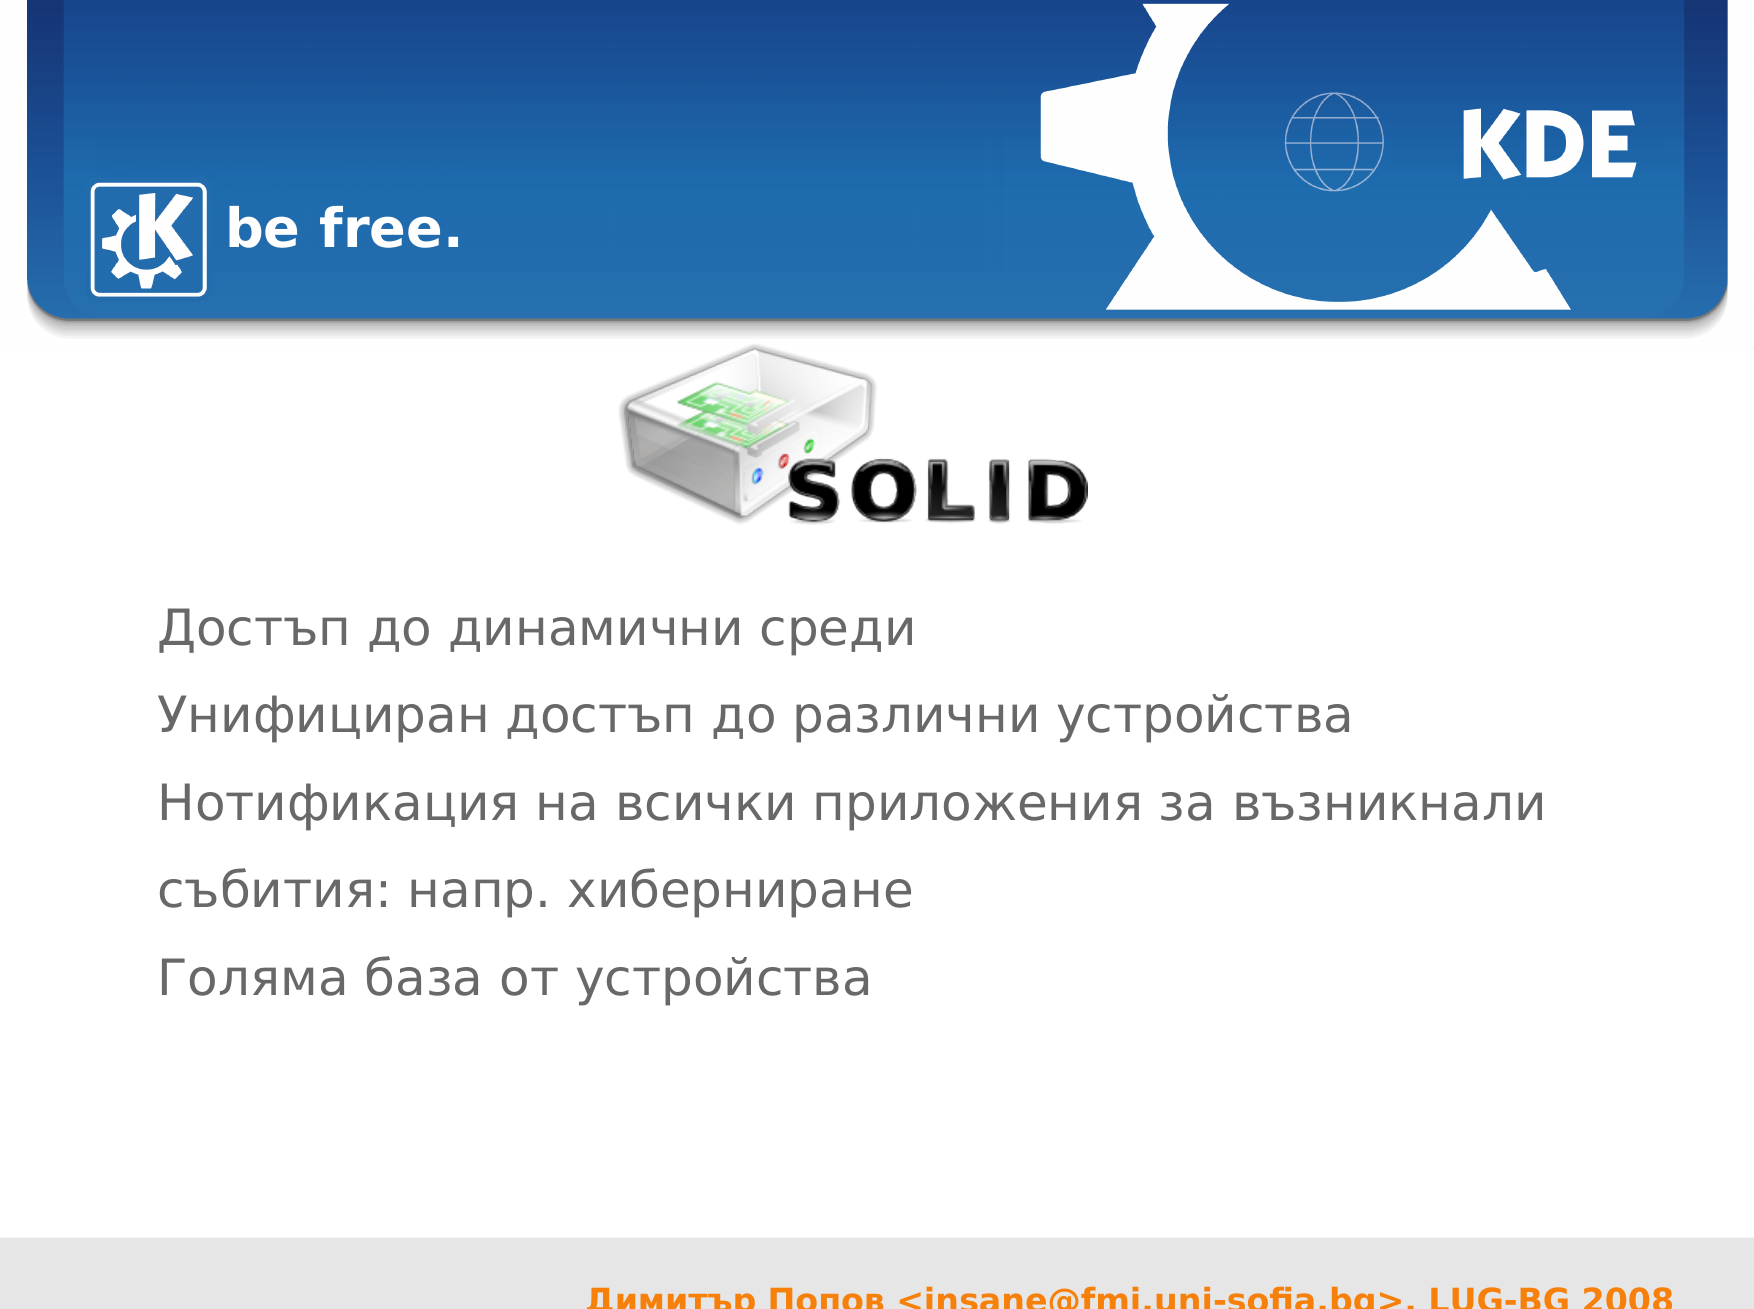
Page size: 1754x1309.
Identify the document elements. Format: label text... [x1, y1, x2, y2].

title be free. [225, 187, 1126, 271]
text_box Достъп до динамични среди Унифициран достъп до различни устройства Нотификация на всички приложения за възникнали събития: напр. хиберниране Голяма база от устройства [112, 562, 1651, 1201]
picture [0, 0, 1754, 526]
